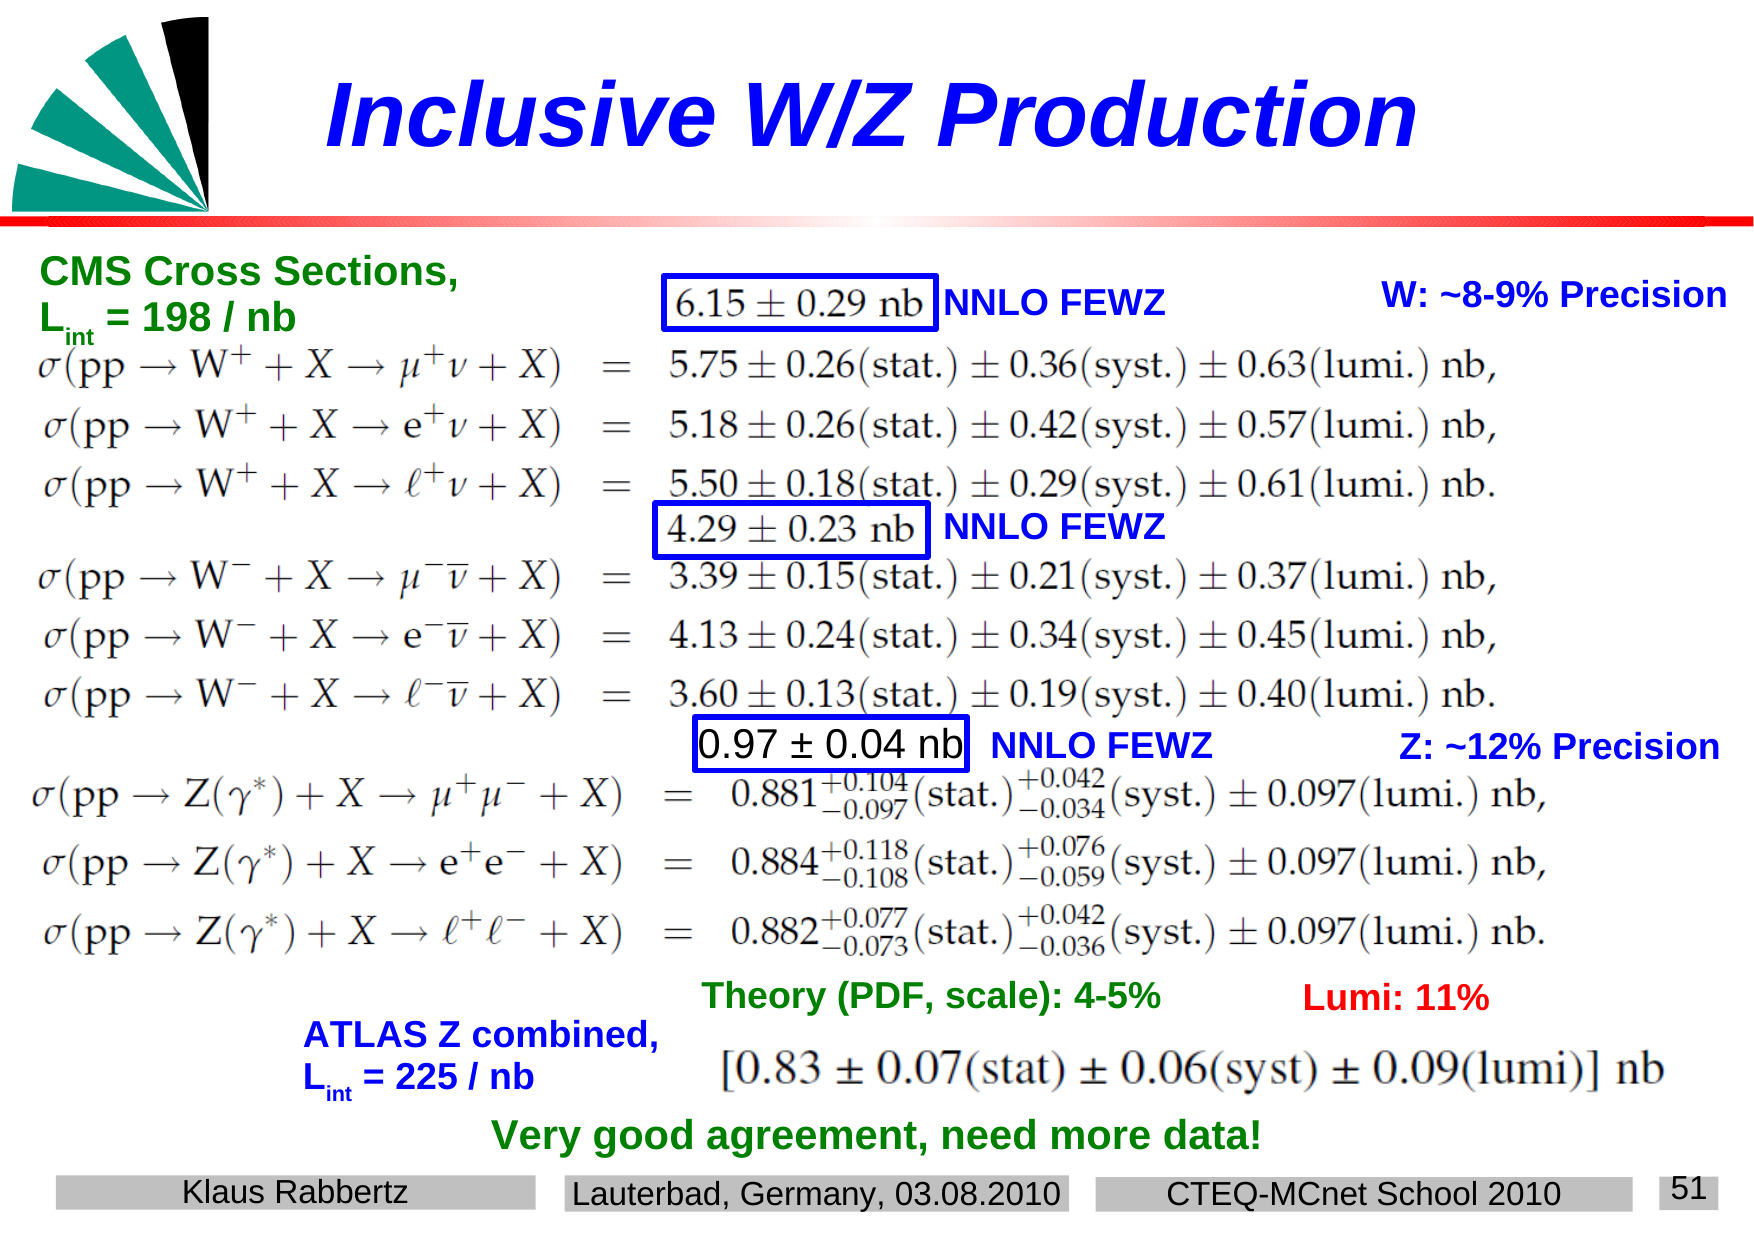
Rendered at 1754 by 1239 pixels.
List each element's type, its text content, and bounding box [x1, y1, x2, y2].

text_box 0.97 ± 0.04 nb [694, 717, 968, 771]
text_box Lumi: 11% [1290, 970, 1502, 1026]
text_box NNLO FEWZ [978, 718, 1226, 774]
picture [716, 1039, 1667, 1099]
picture [667, 279, 926, 326]
picture [24, 764, 1560, 963]
text_box NNLO FEWZ [931, 499, 1179, 555]
text_box Very good agreement, need more data! [479, 1105, 1275, 1165]
text_box W: ~8-9% Precision [1369, 267, 1754, 324]
text_box CMS Cross Sections, Lint = 198 / nb [27, 241, 472, 359]
picture [12, 17, 209, 214]
text_box Theory (PDF, scale): 4-5% [689, 968, 1174, 1024]
text_box Z: ~12% Precision [1387, 720, 1733, 776]
text_box NNLO FEWZ [939, 275, 1179, 331]
text_box ATLAS Z combined, Lint = 225 / nb [291, 1007, 670, 1115]
picture [29, 335, 1502, 727]
title Inclusive W/Z Production [220, 22, 1525, 207]
